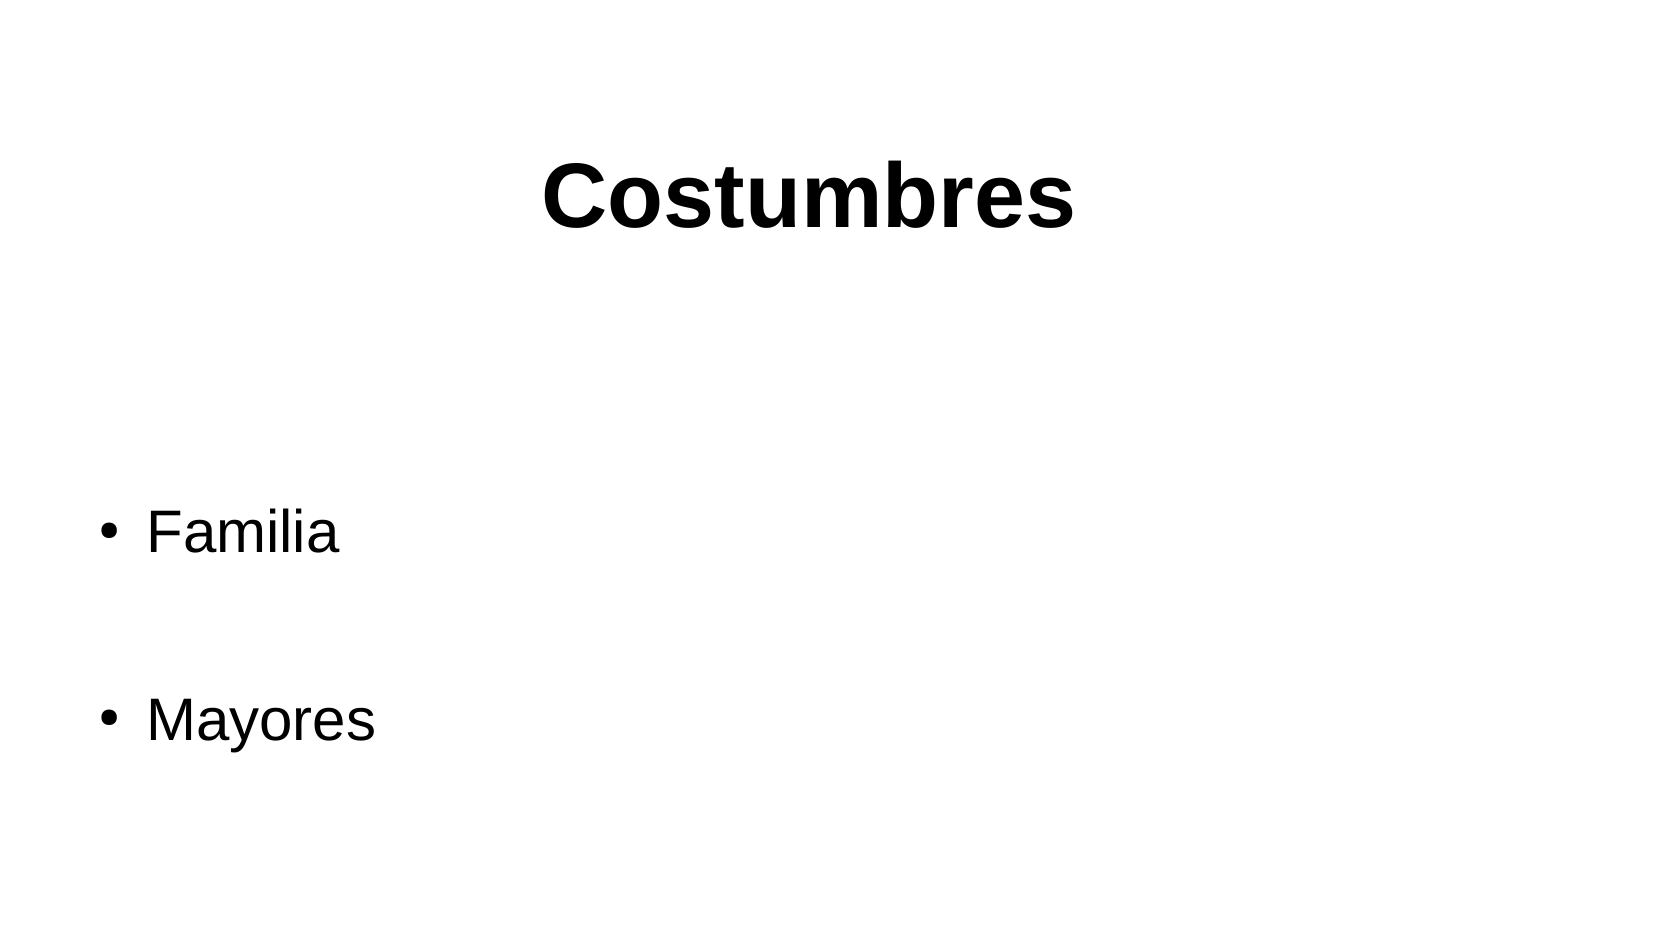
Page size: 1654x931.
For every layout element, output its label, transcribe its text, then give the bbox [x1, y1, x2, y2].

list Familia Mayores [82, 217, 1571, 758]
title Costumbres [82, 0, 1536, 217]
